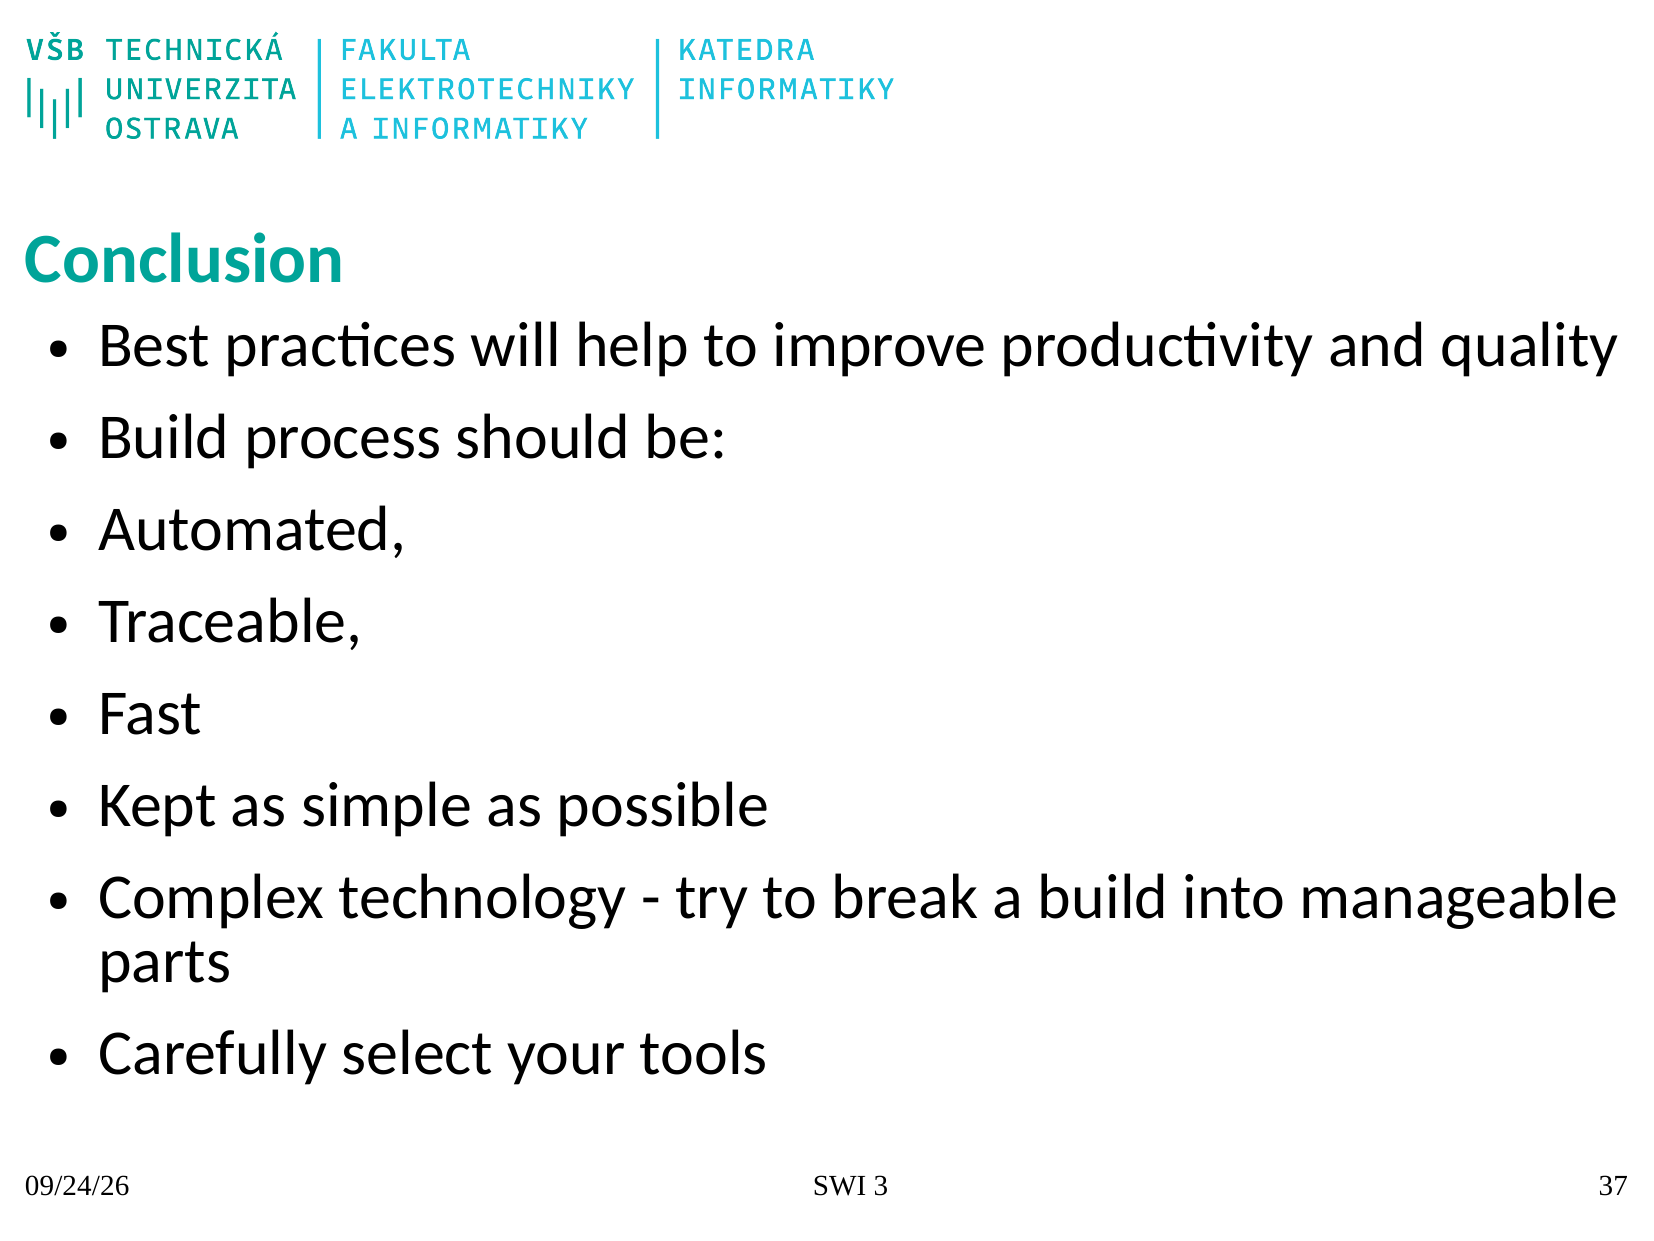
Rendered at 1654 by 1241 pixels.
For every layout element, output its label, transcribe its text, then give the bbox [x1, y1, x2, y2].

title Conclusion [24, 169, 1629, 300]
list Best practices will help to improve productivity and quality Build process should be: Automated, Traceable, Fast Kept as simple as possible Complex technology - try to break a build into manageable parts Carefully select your tools [30, 318, 1629, 1146]
picture [26, 31, 894, 139]
